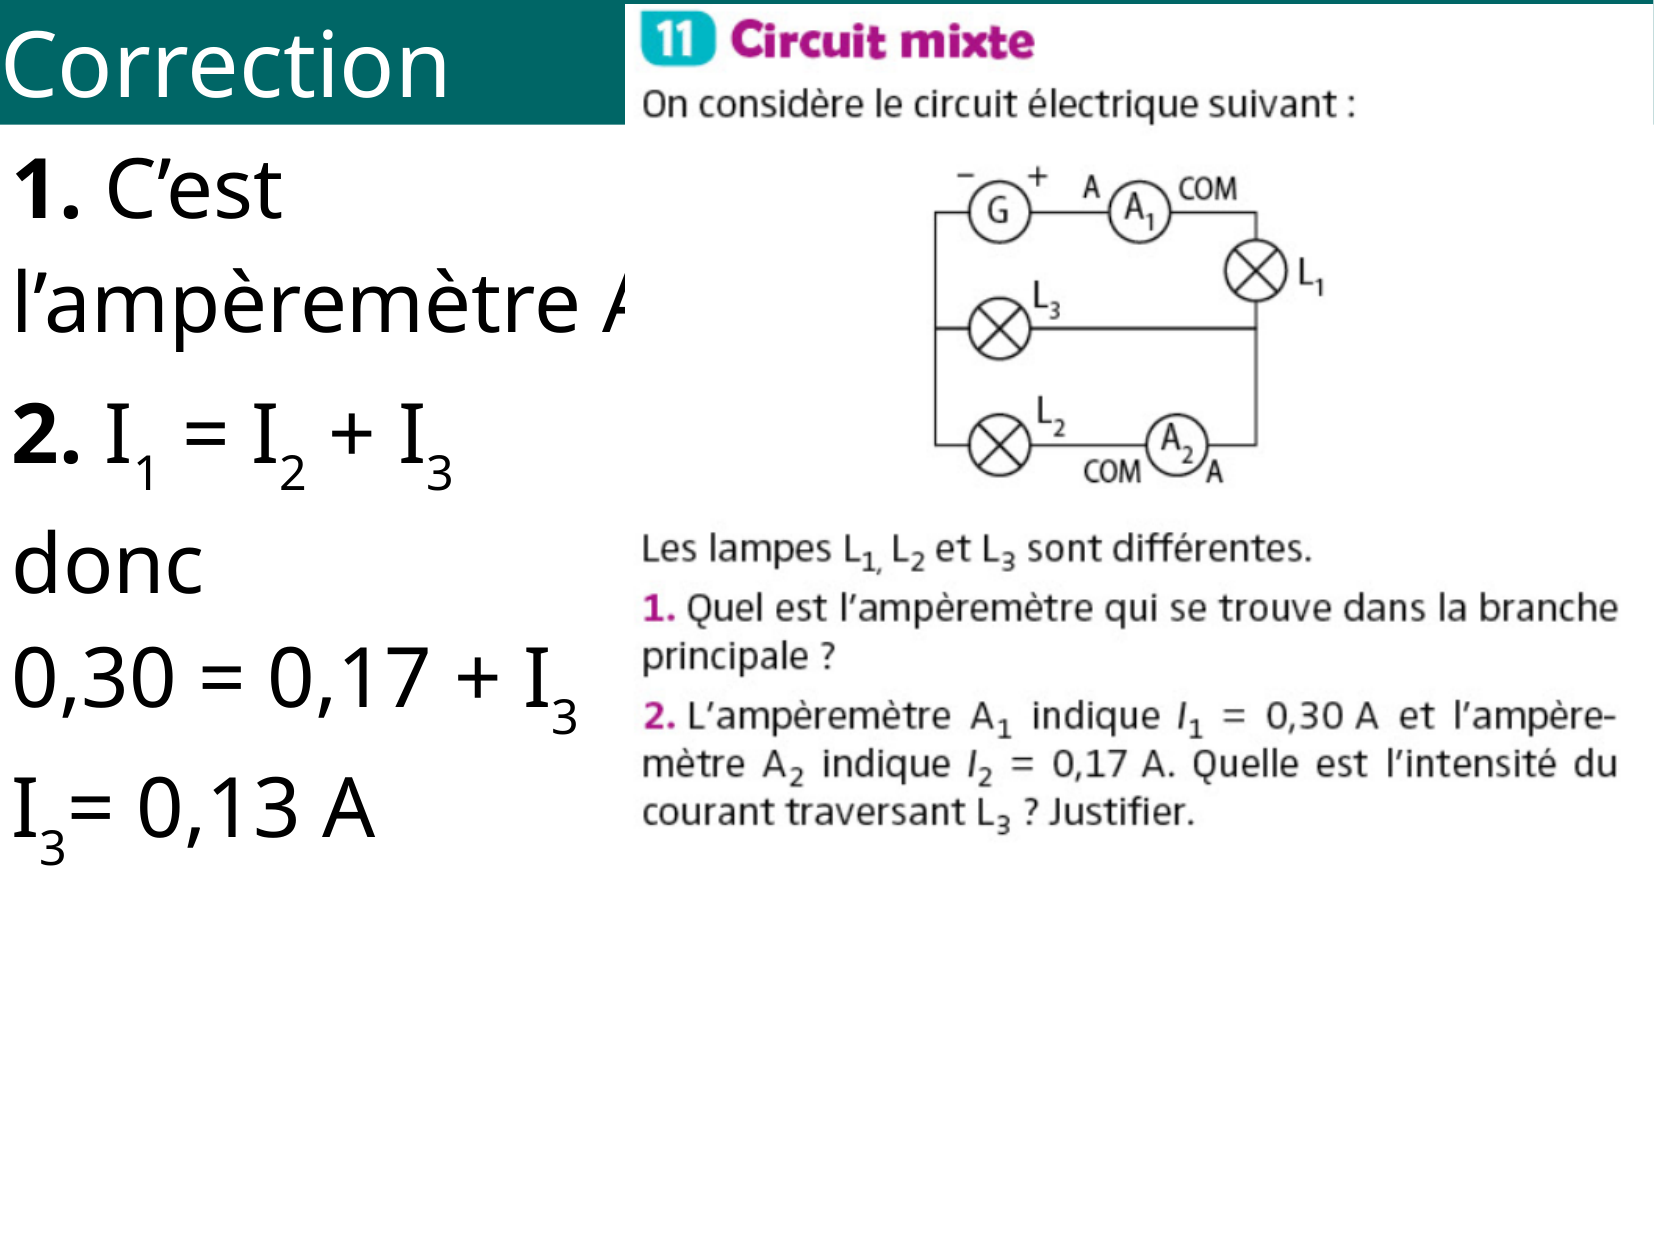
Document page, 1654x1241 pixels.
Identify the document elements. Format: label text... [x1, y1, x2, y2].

title Correction [0, 4, 625, 120]
picture [625, 4, 1654, 858]
subtitle 1. C’est l’ampèremètre A1 2. I1 = I2 + I3 donc 0,30 = 0,17 + I3 I3= 0,13 A [11, 129, 1642, 1229]
